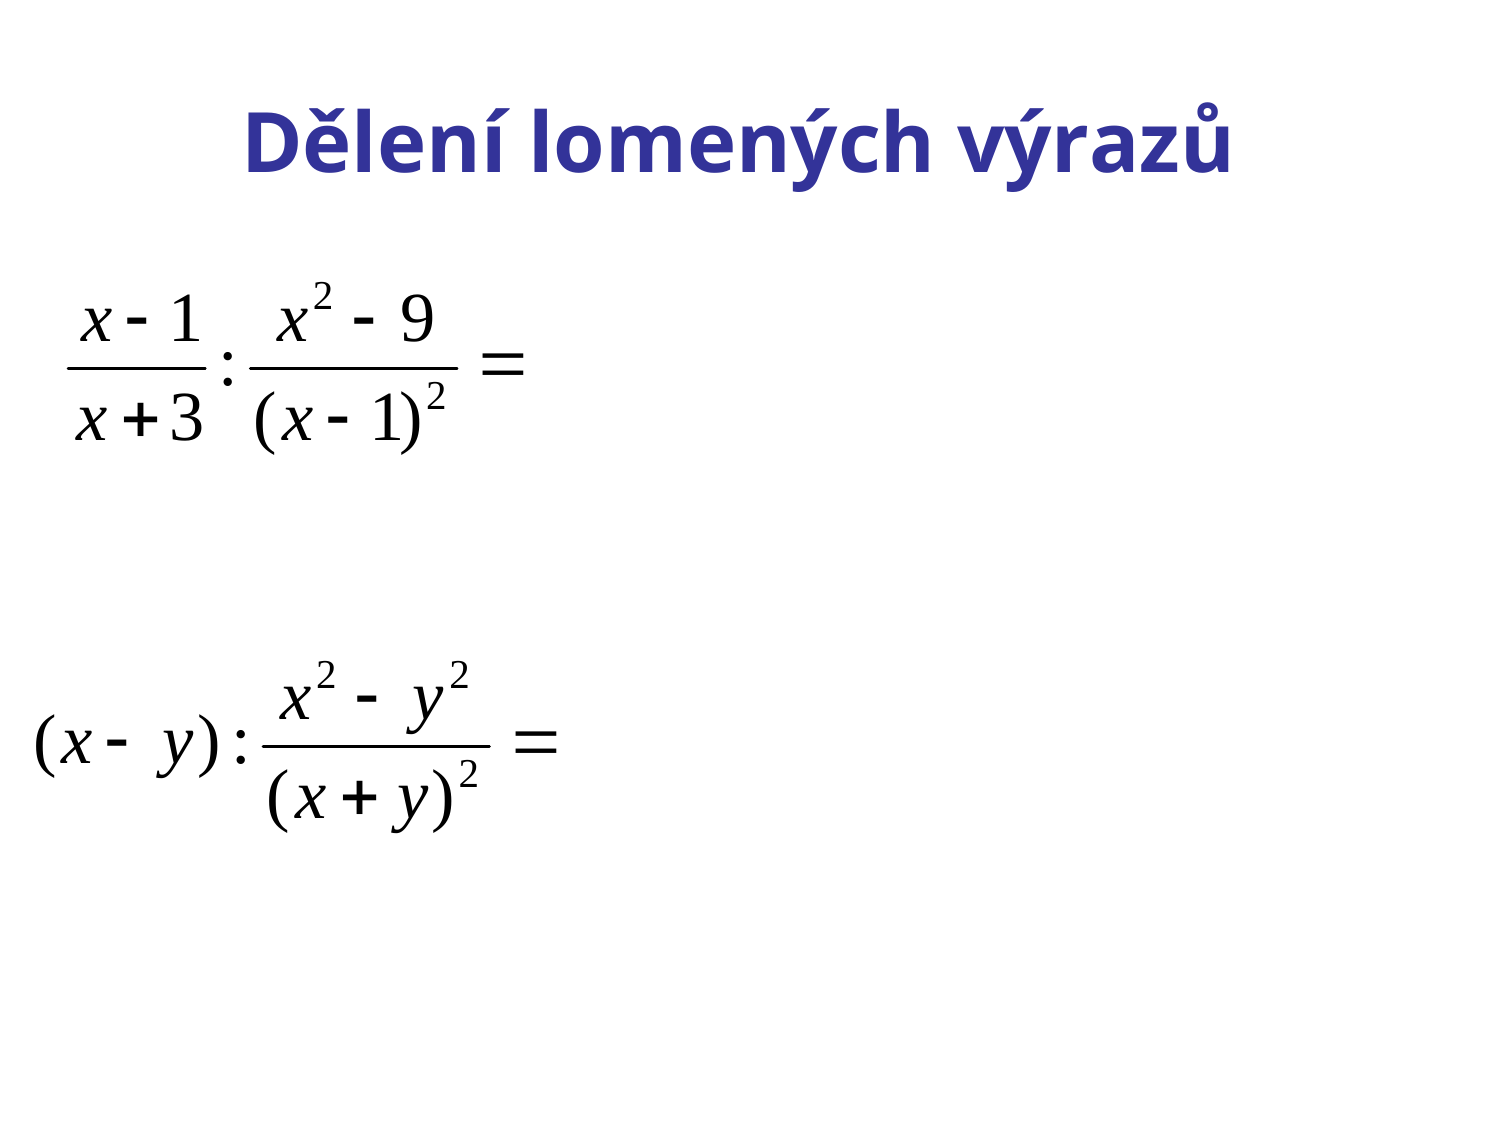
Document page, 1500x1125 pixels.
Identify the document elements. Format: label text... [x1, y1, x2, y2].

chart [56, 262, 526, 468]
chart [23, 640, 558, 847]
title Dělení lomených výrazů [75, 45, 1426, 233]
